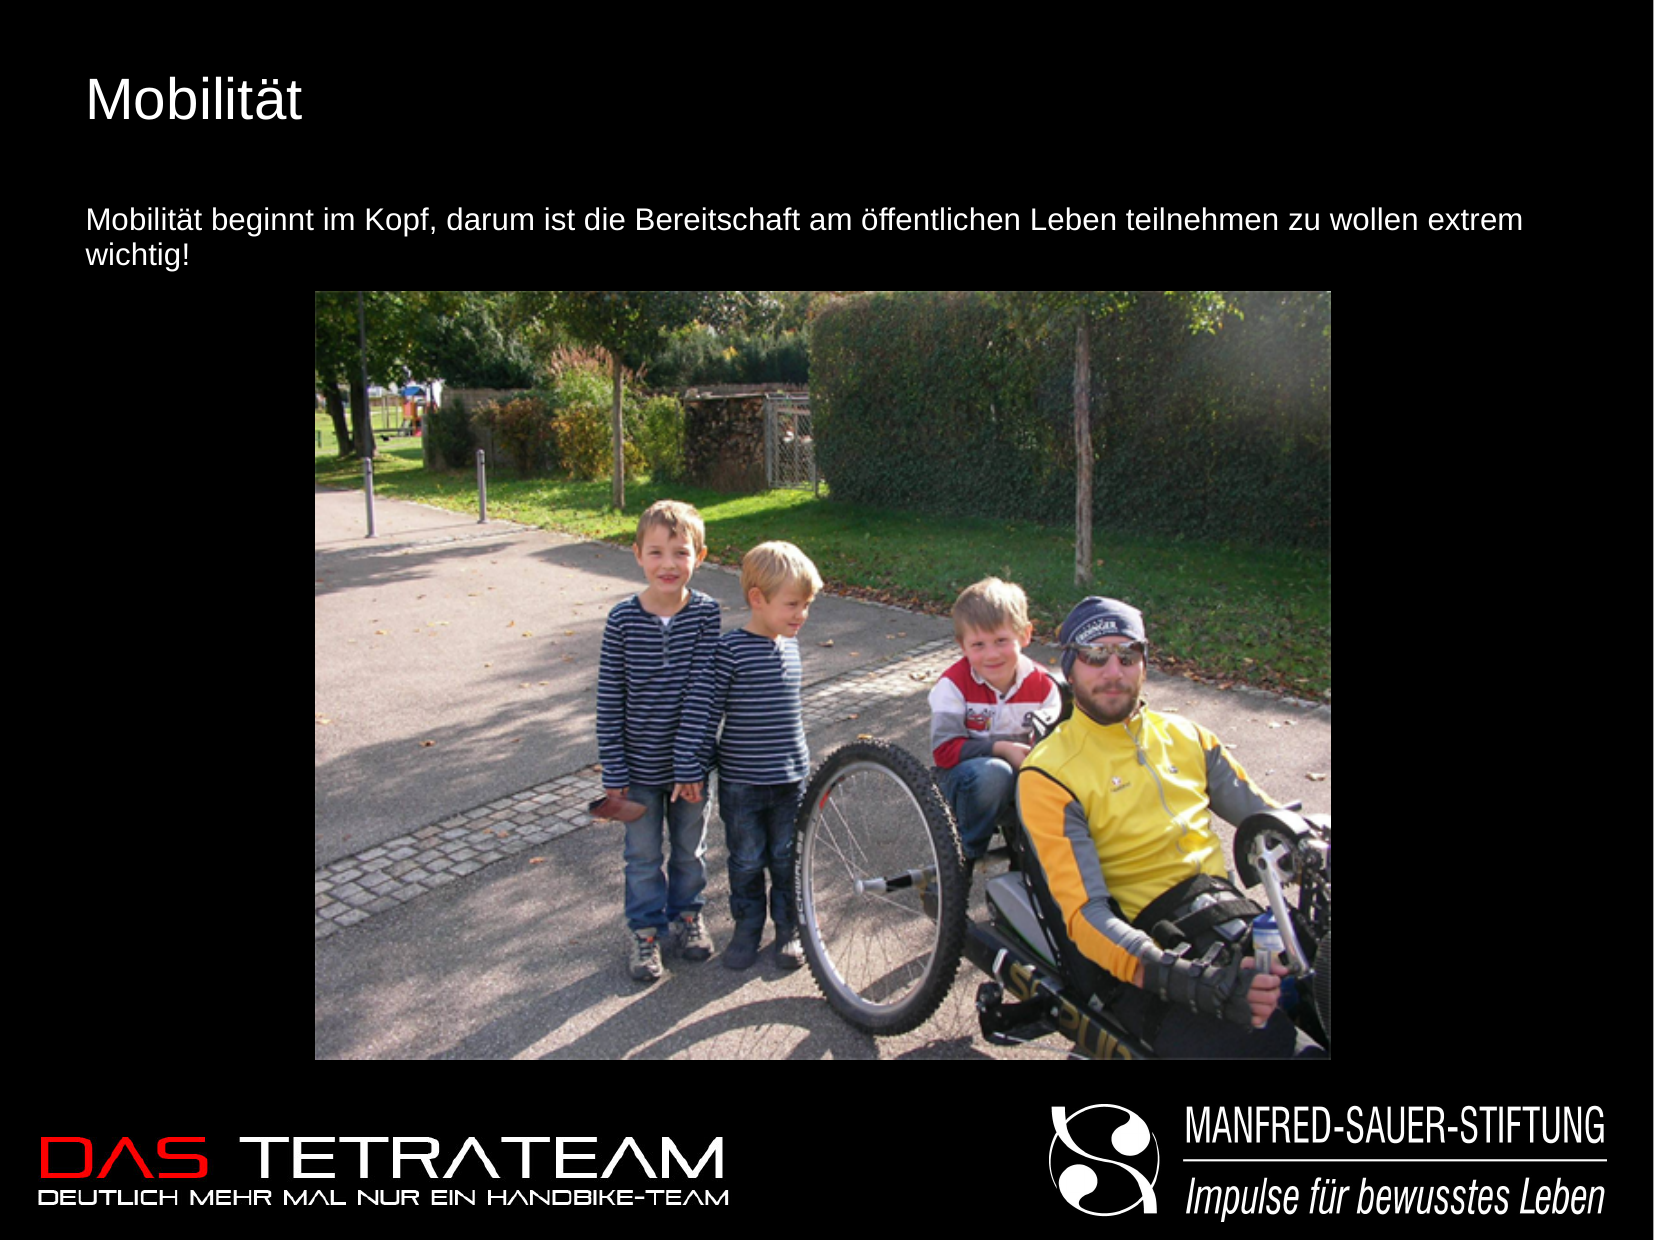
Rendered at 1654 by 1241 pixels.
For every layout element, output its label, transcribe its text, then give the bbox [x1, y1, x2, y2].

text_box Mobilität [70, 59, 1170, 139]
picture [16, 1121, 762, 1216]
picture [1049, 1104, 1607, 1222]
picture [315, 291, 1331, 1060]
text_box Mobilität beginnt im Kopf, darum ist die Bereitschaft am öffentlichen Leben teilnehmen zu wollen extrem wichtig! [70, 194, 1571, 280]
